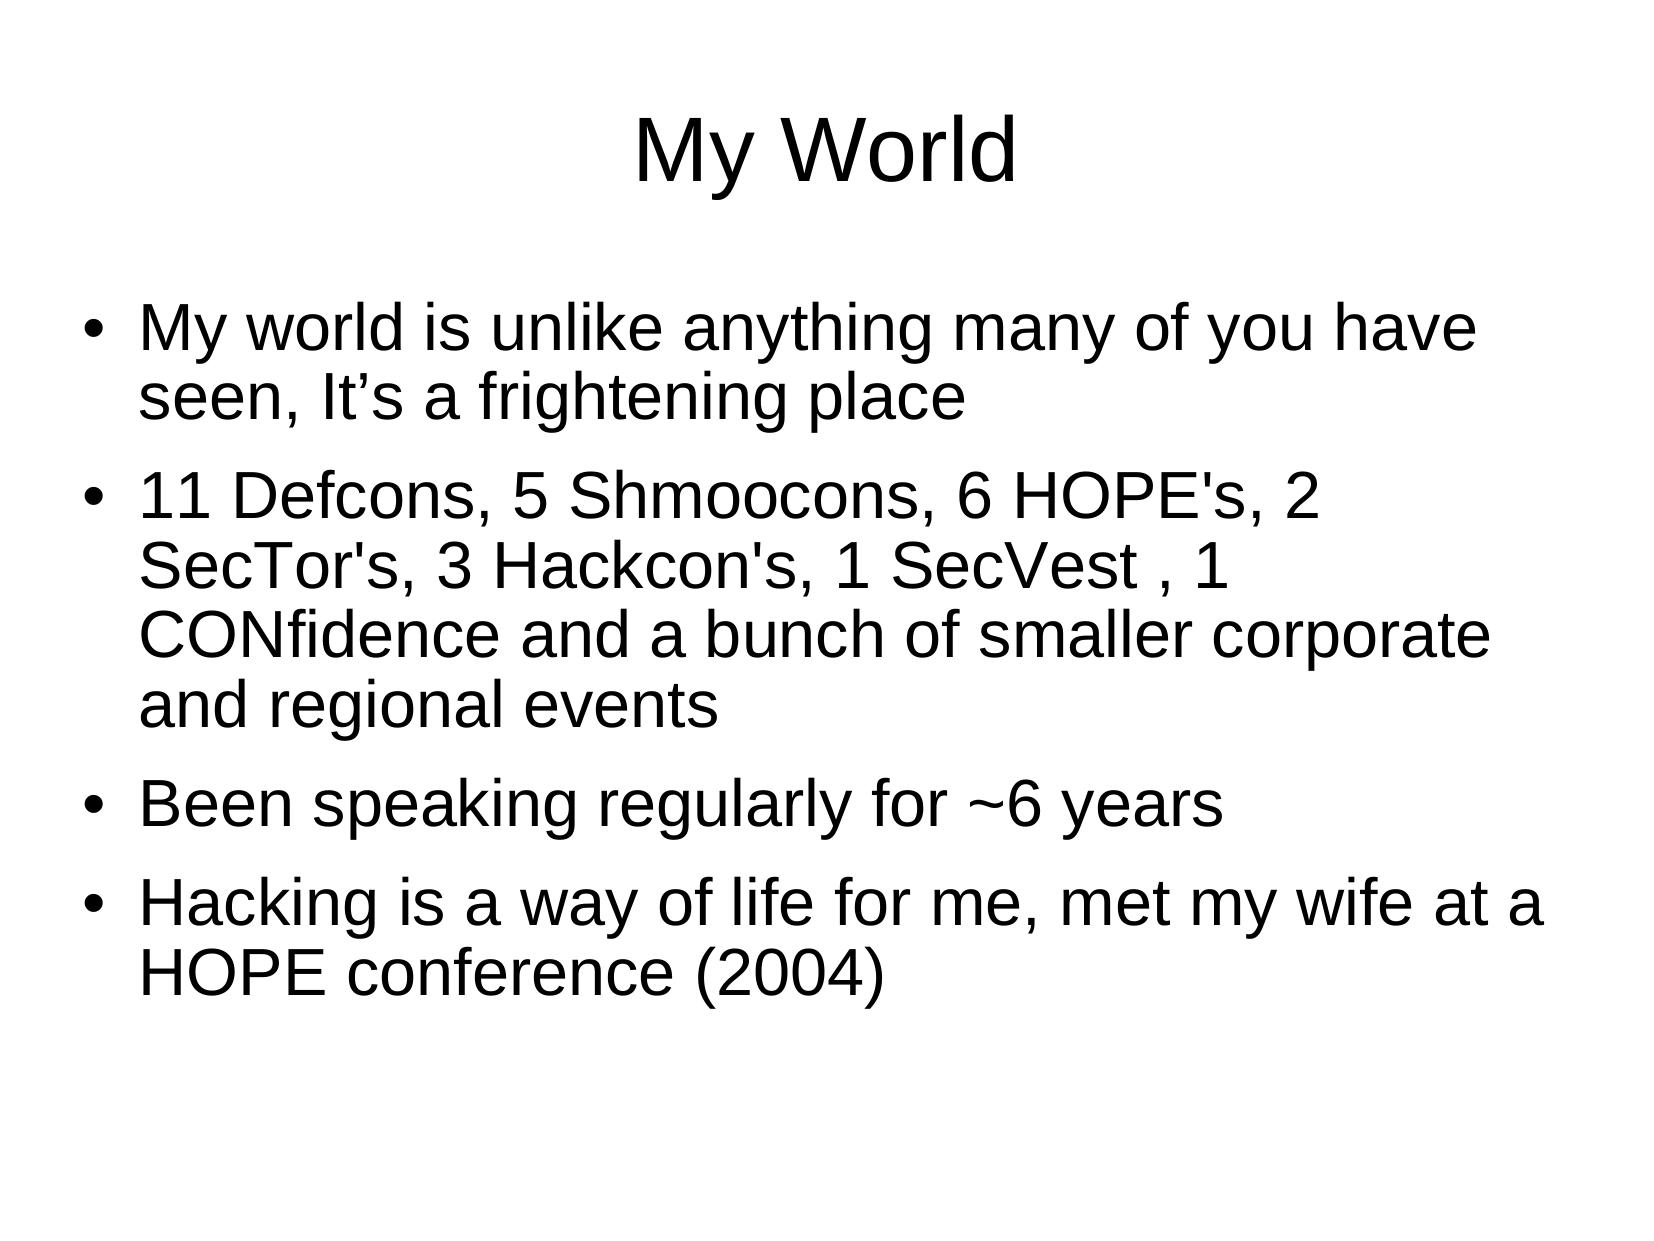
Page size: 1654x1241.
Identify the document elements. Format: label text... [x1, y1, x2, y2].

list My world is unlike anything many of you have seen, It’s a frightening place 11 Defcons, 5 Shmoocons, 6 HOPE's, 2 SecTor's, 3 Hackcon's, 1 SecVest , 1 CONfidence and a bunch of smaller corporate and regional events Been speaking regularly for ~6 years Hacking is a way of life for me, met my wife at a HOPE conference (2004) [82, 290, 1571, 1109]
title My World [82, 49, 1571, 257]
